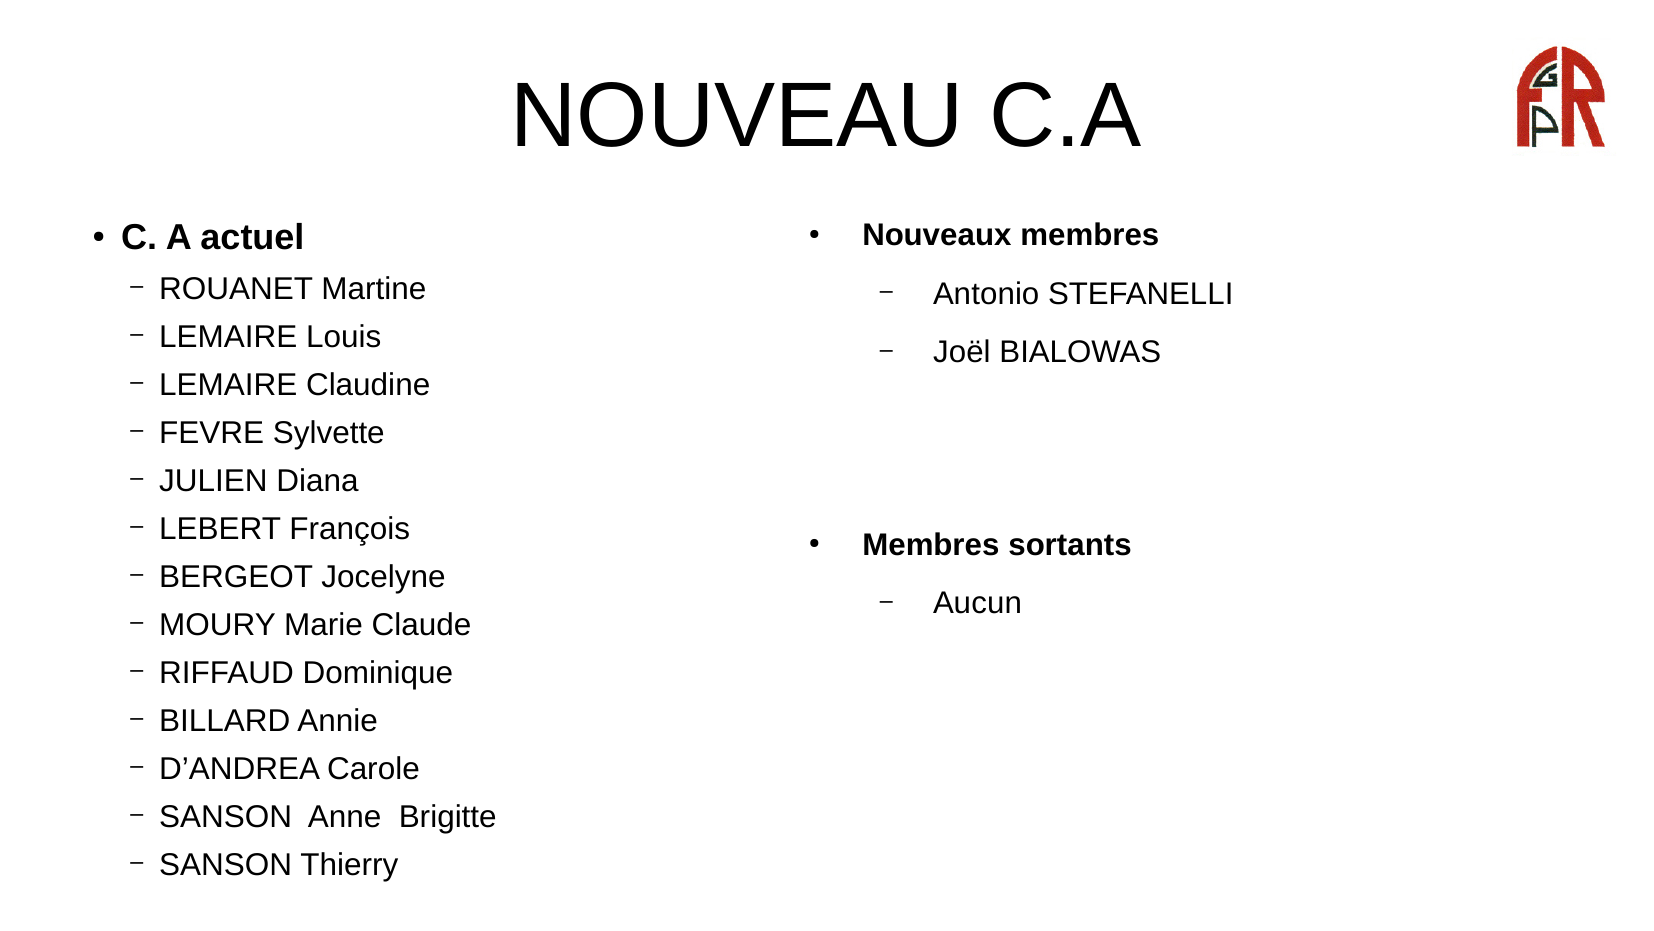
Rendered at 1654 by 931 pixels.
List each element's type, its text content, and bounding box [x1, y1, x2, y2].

picture [1506, 37, 1618, 156]
list C. A actuel ROUANET Martine LEMAIRE Louis LEMAIRE Claudine FEVRE Sylvette JULIEN Diana LEBERT François BERGEOT Jocelyne MOURY Marie Claude RIFFAUD Dominique BILLARD Annie D’ANDREA Carole SANSON Anne Brigitte SANSON Thierry [82, 217, 709, 886]
list Nouveaux membres Antonio STEFANELLI Joël BIALOWAS Membres sortants Aucun [791, 217, 1418, 886]
title NOUVEAU C.A [82, 37, 1571, 193]
